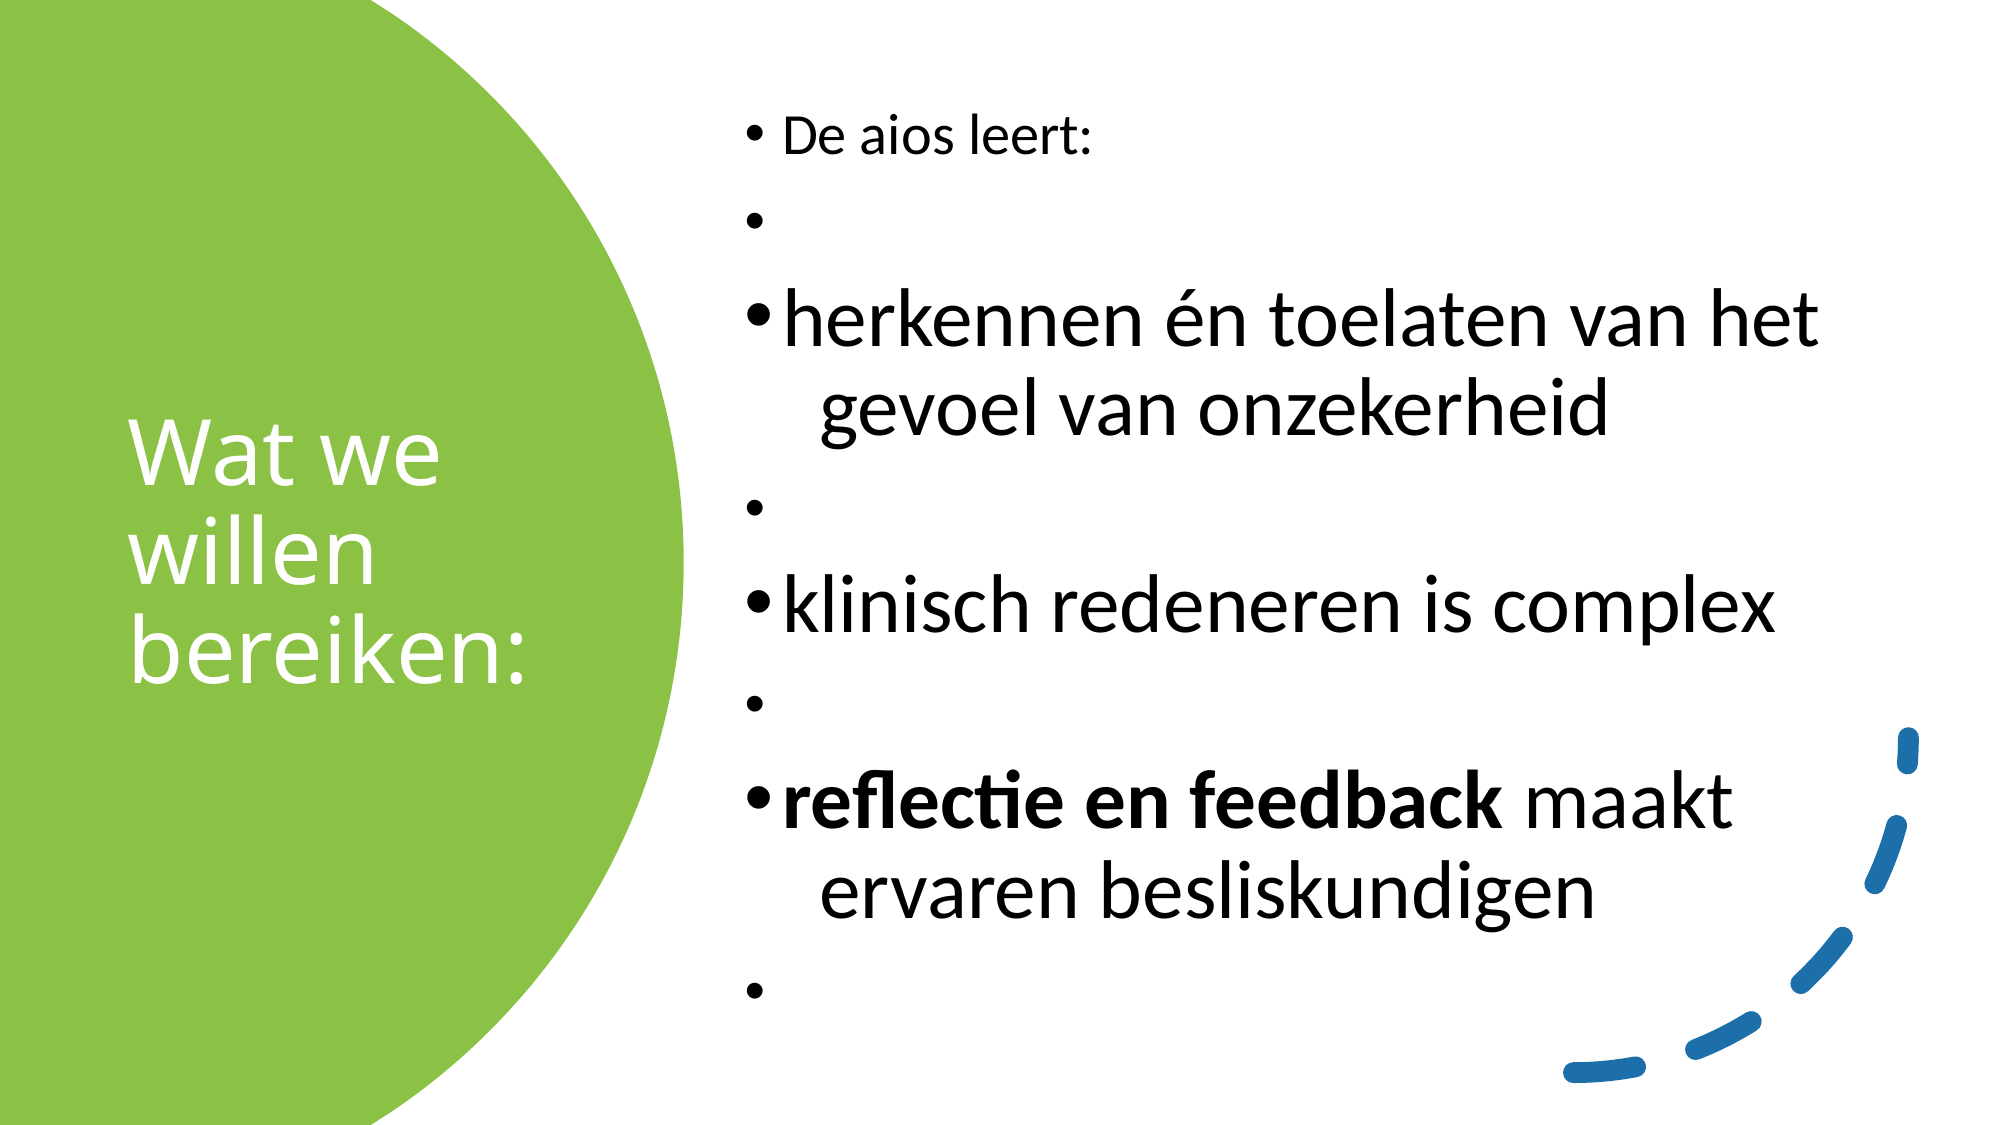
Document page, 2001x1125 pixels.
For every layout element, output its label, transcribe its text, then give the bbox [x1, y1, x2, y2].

list De aios leert: herkennen én toelaten van het gevoel van onzekerheid klinisch redeneren is complex reflectie en feedback maakt ervaren besliskundigen [729, 97, 1863, 1014]
text_box [0, 0, 2000, 1125]
title Wat we willen bereiken: [112, 189, 638, 922]
